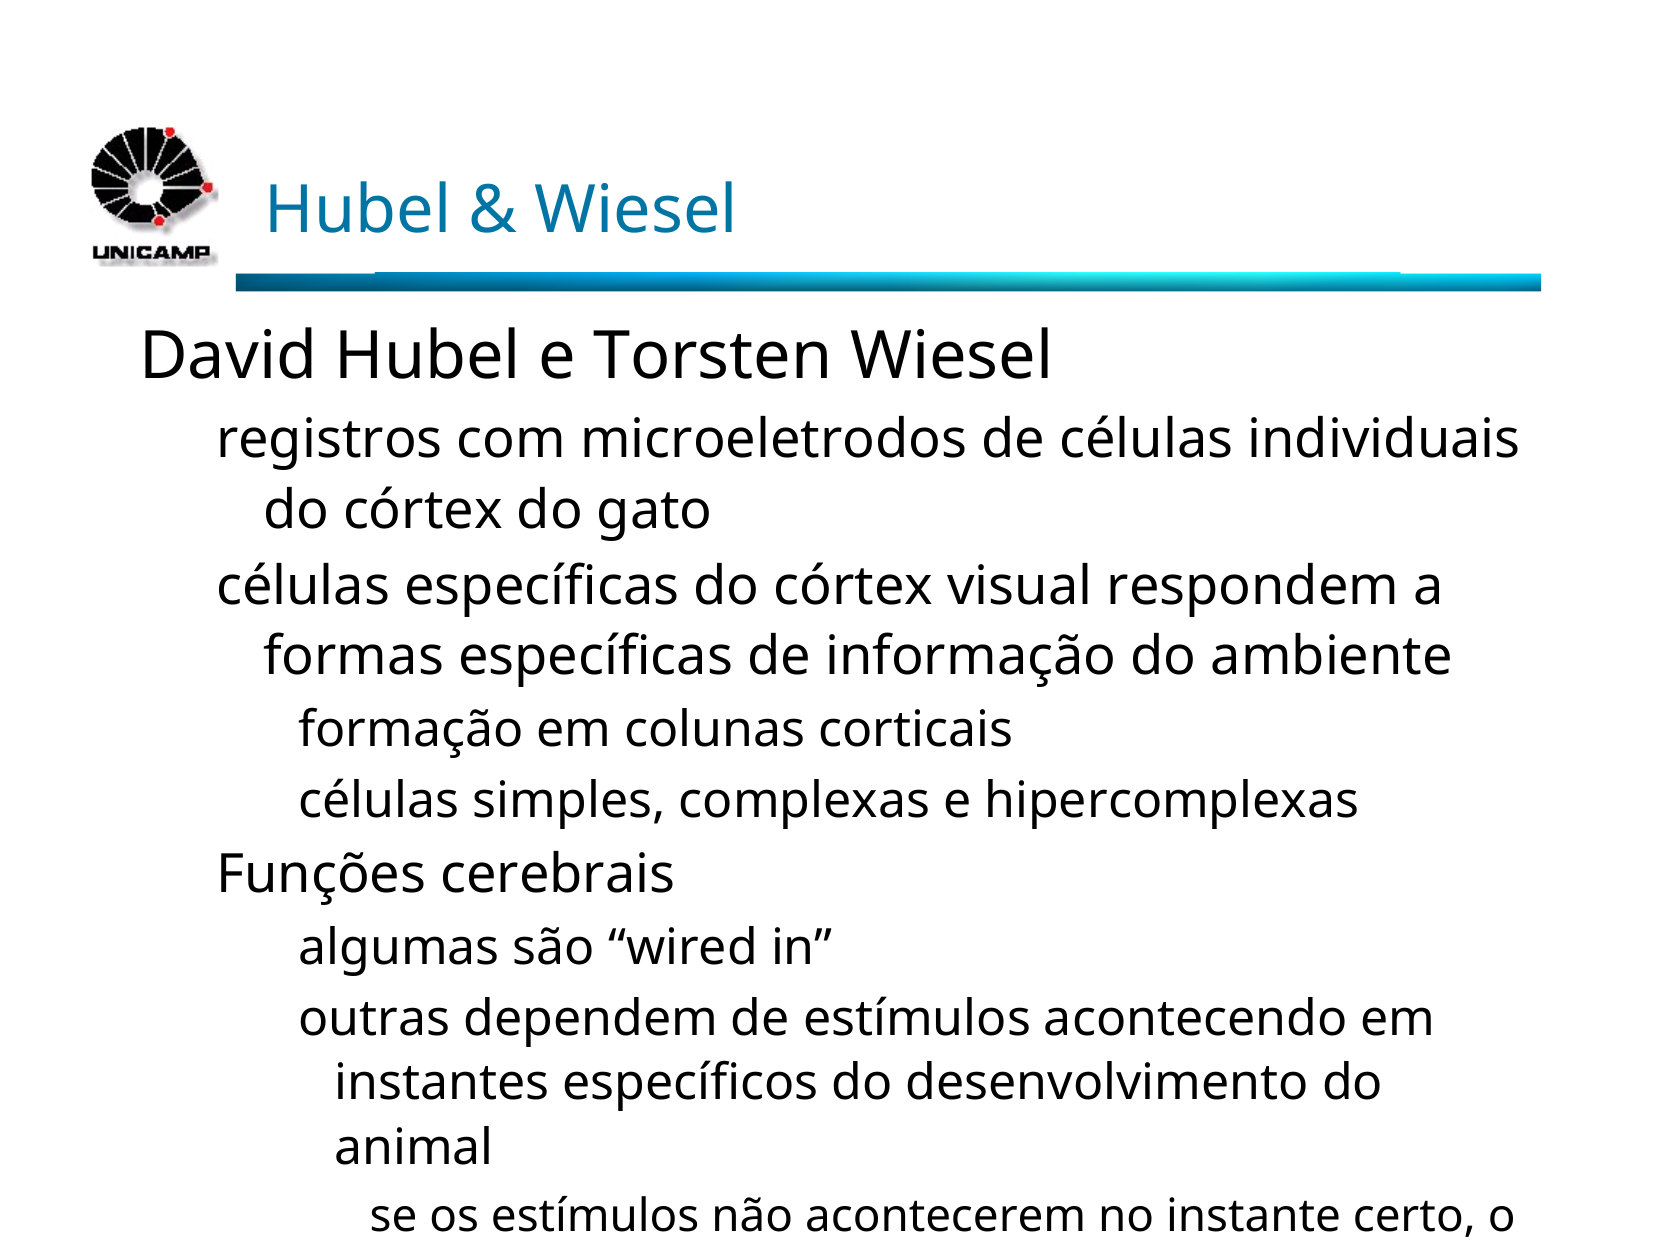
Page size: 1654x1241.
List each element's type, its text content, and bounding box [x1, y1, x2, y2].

picture [125, 272, 1654, 295]
title Hubel & Wiesel [264, 42, 1534, 250]
list David Hubel e Torsten Wiesel registros com microeletrodos de células individuais do córtex do gato células específicas do córtex visual respondem a formas específicas de informação do ambiente formação em colunas corticais células simples, complexas e hipercomplexas Funções cerebrais algumas são “wired in” outras dependem de estímulos acontecendo em instantes específicos do desenvolvimento do animal se os estímulos não acontecerem no instante certo, o animal não desenvolve a função específica [121, 309, 1534, 1182]
